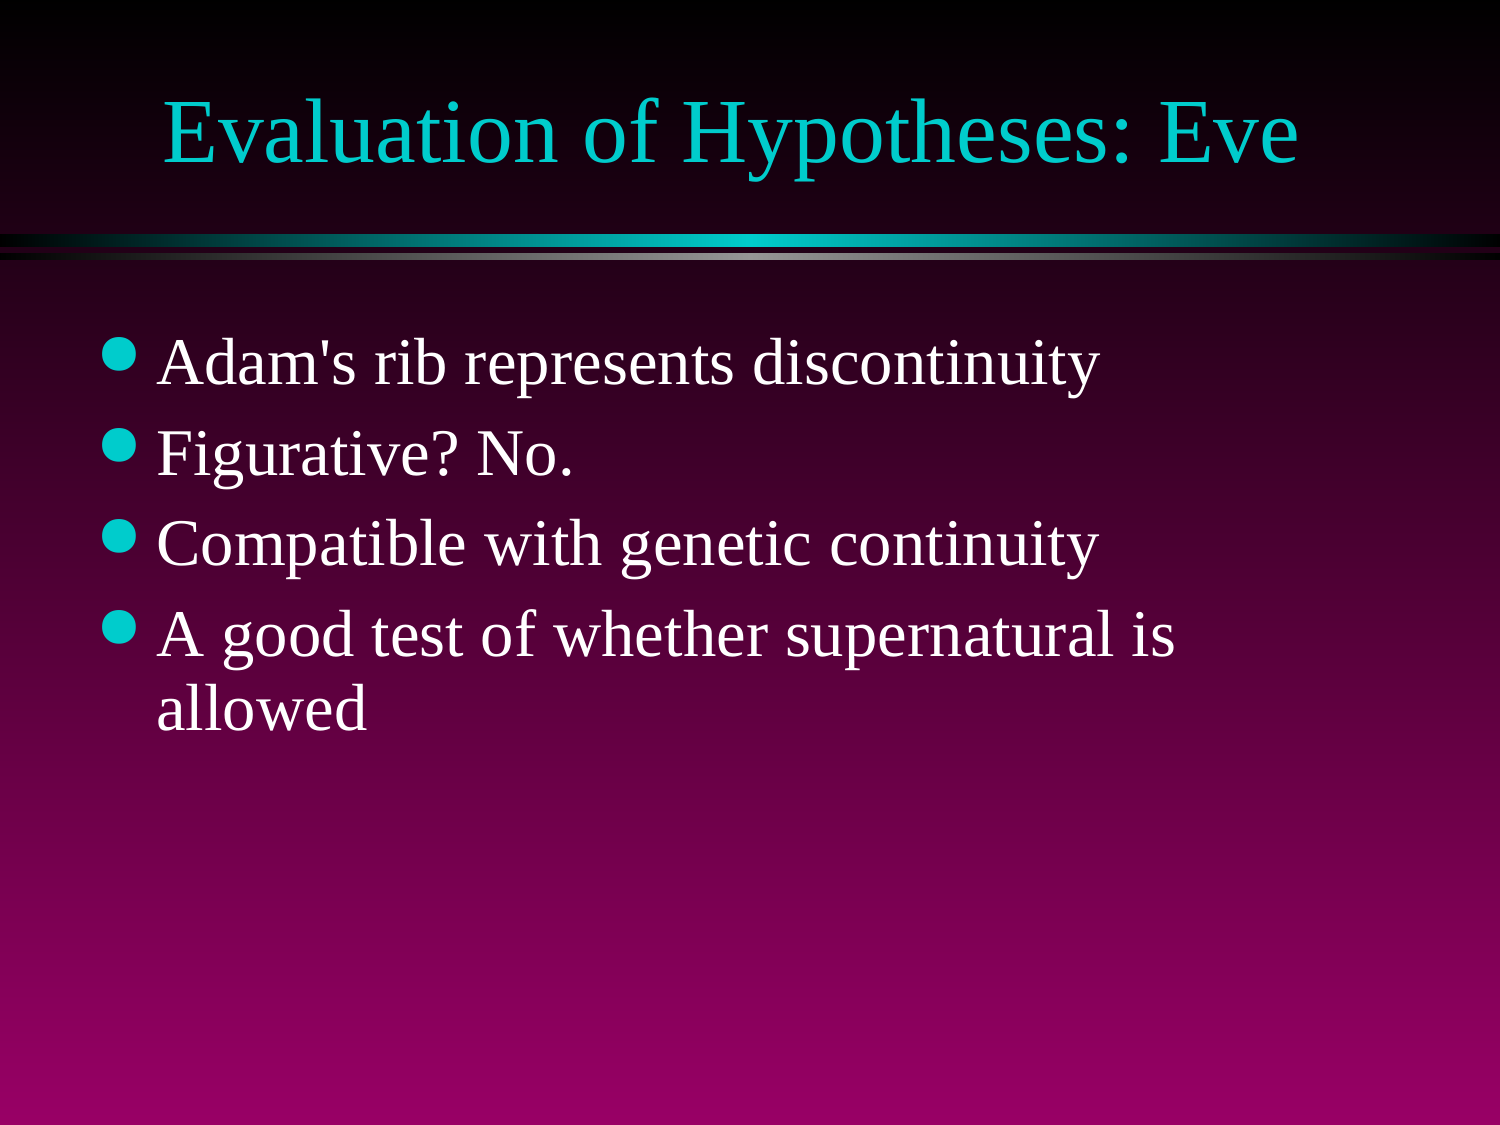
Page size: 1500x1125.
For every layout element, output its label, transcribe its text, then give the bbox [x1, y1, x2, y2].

title Evaluation of Hypotheses: Eve [99, 37, 1388, 225]
list Adam's rib represents discontinuity Figurative? No. Compatible with genetic continuity A good test of whether supernatural is allowed [99, 324, 1388, 1068]
